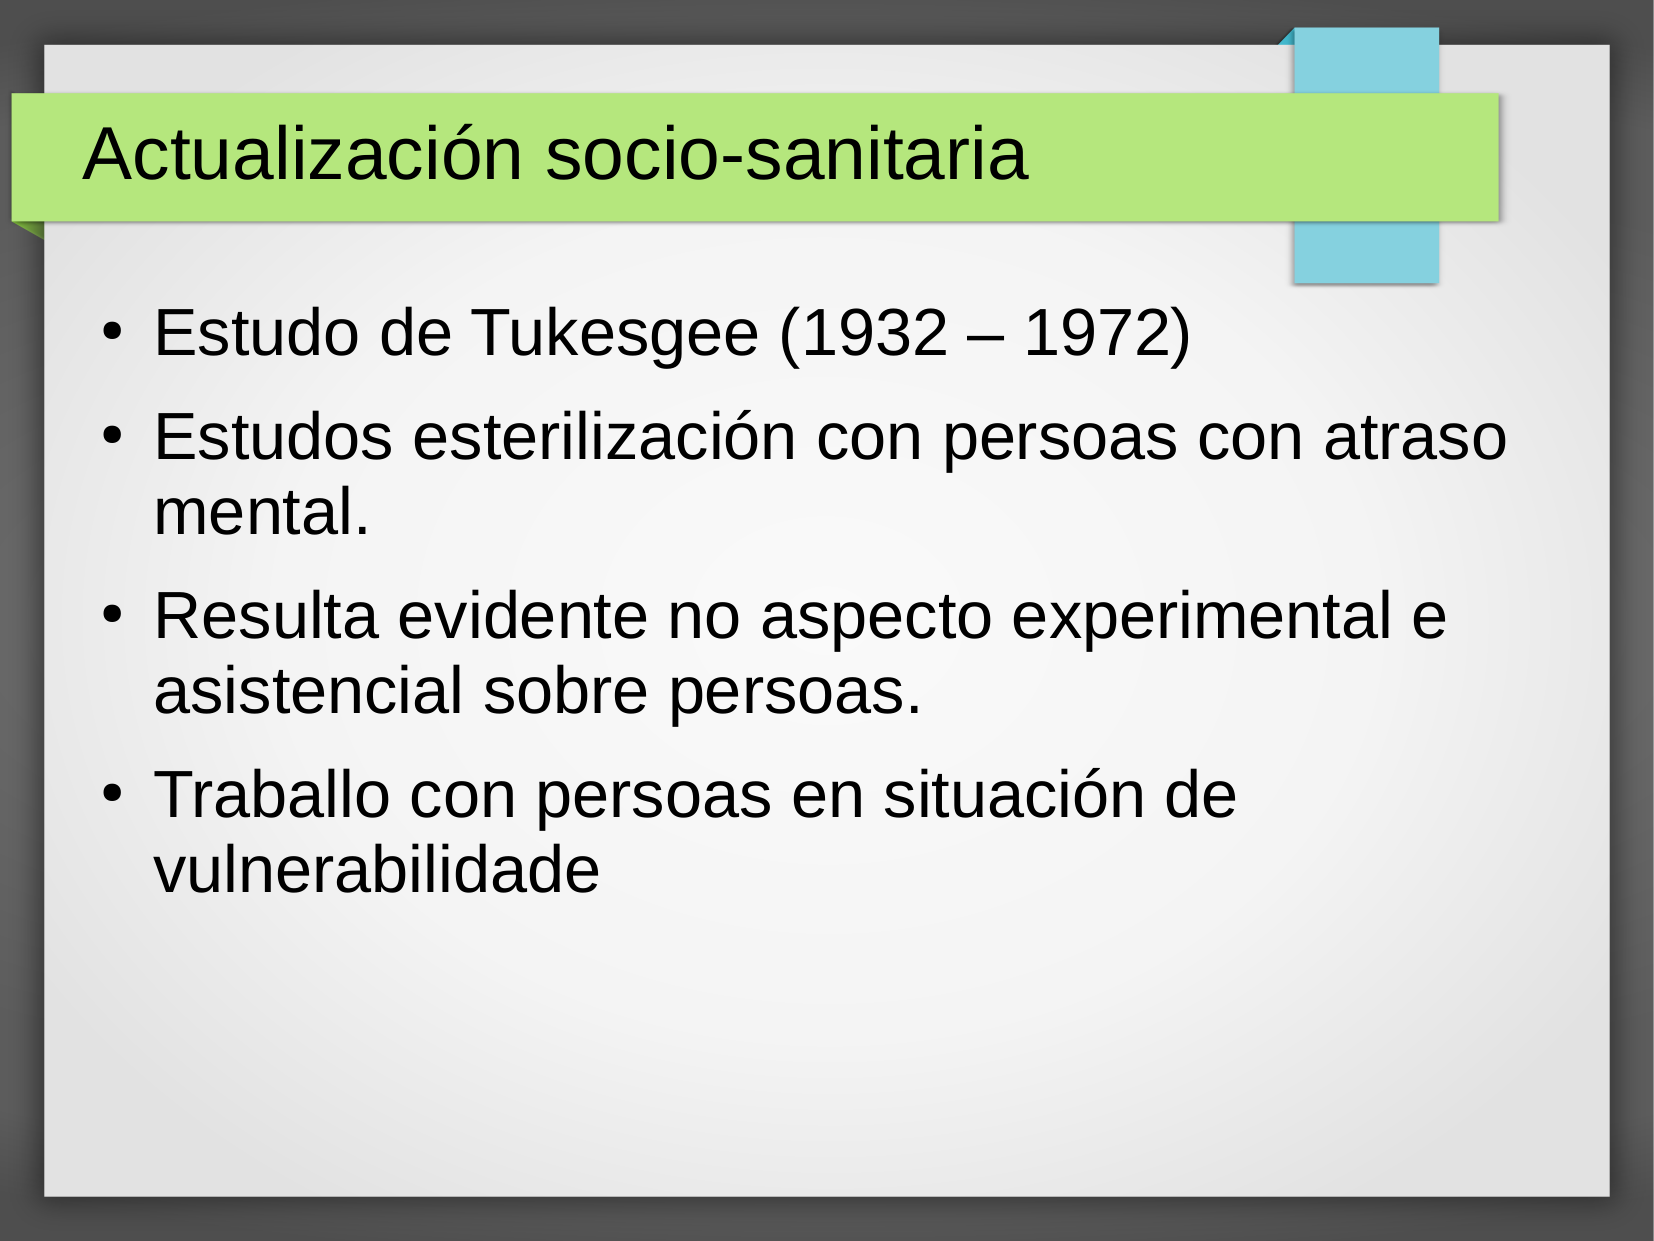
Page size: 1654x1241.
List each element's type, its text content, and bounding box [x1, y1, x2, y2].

title Actualización socio-sanitaria [82, 94, 1264, 213]
picture [0, 0, 1654, 1241]
list Estudo de Tukesgee (1932 – 1972) Estudos esterilización con persoas con atraso mental. Resulta evidente no aspecto experimental e asistencial sobre persoas. Traballo con persoas en situación de vulnerabilidade [82, 295, 1571, 1015]
